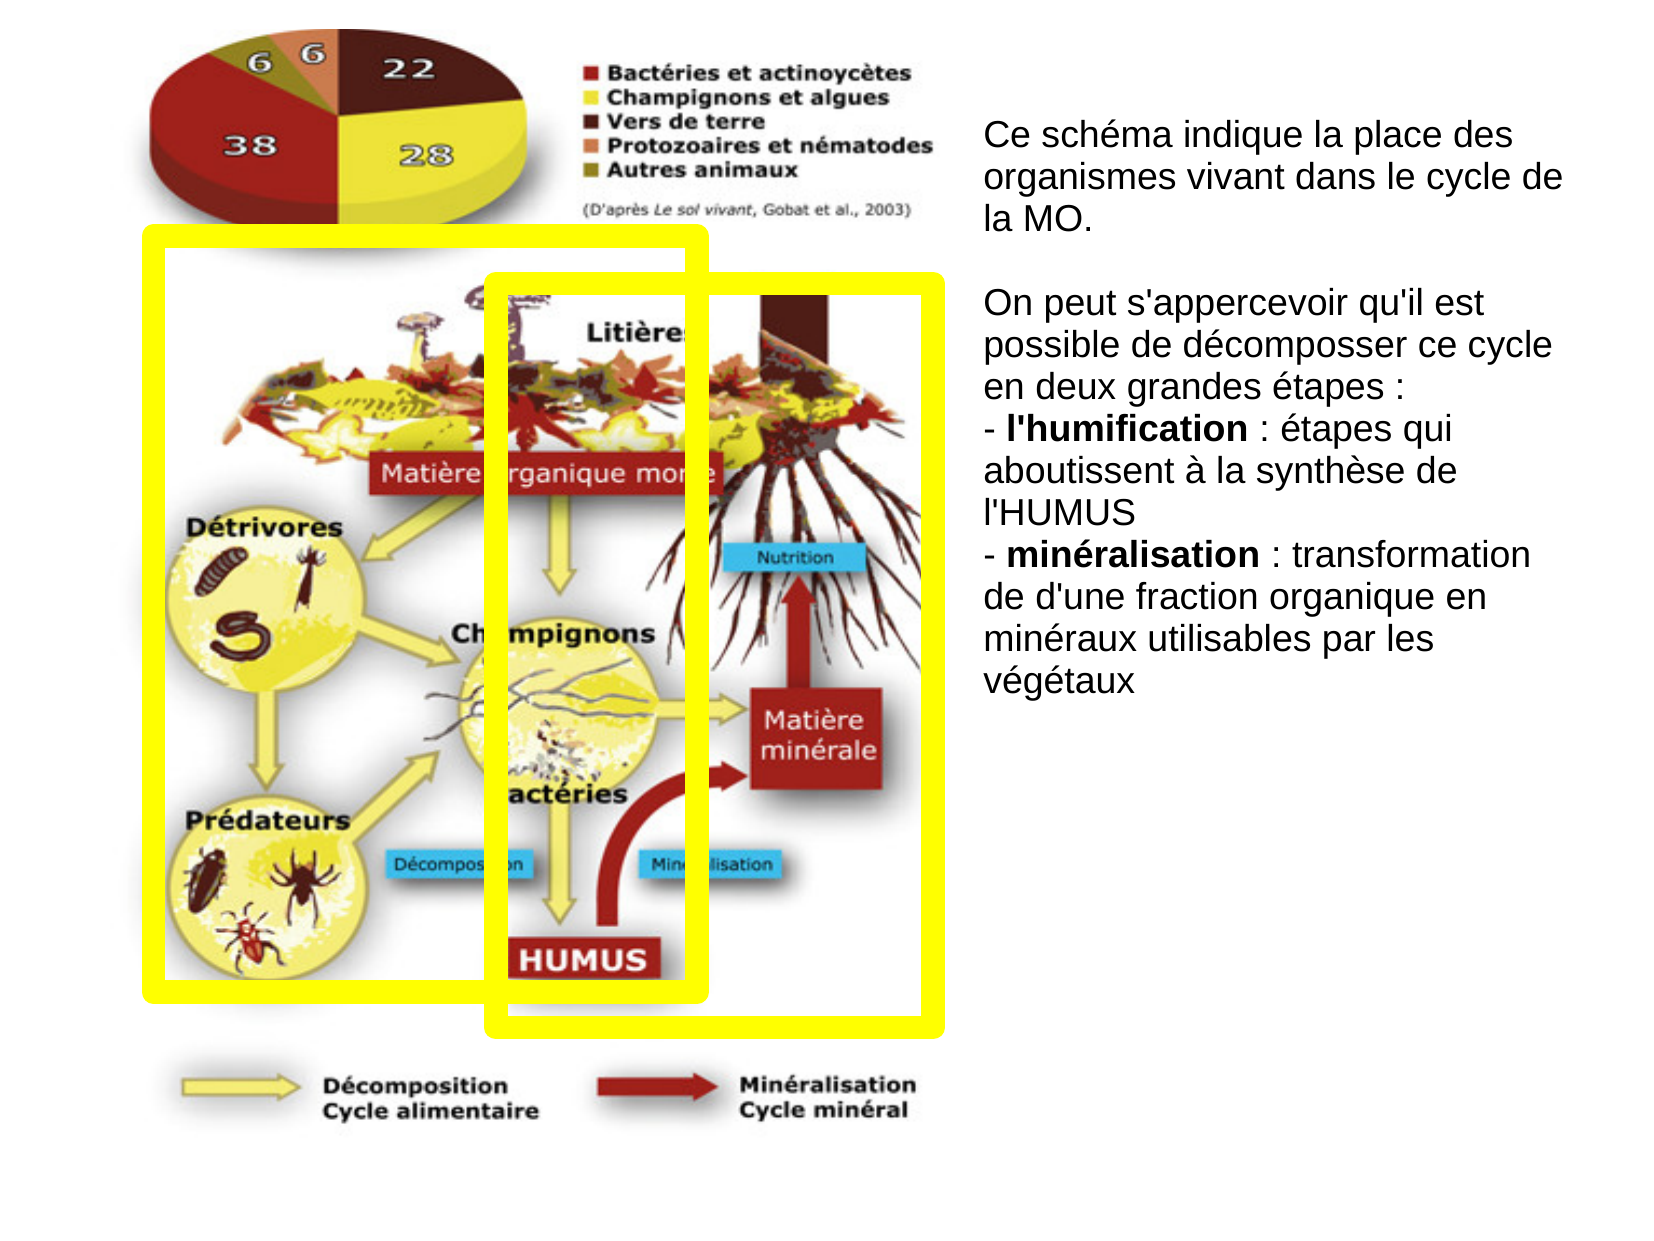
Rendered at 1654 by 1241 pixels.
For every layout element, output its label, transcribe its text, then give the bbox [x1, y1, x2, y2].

picture [94, 29, 957, 1158]
text_box Ce schéma indique la place des organismes vivant dans le cycle de la MO. On peut s'appercevoir qu'il est possible de décomposser ce cycle en deux grandes étapes : - l'humification : étapes qui aboutissent à la synthèse de l'HUMUS - minéralisation : transformation de d'une fraction organique en minéraux utilisables par les végétaux [968, 106, 1583, 713]
